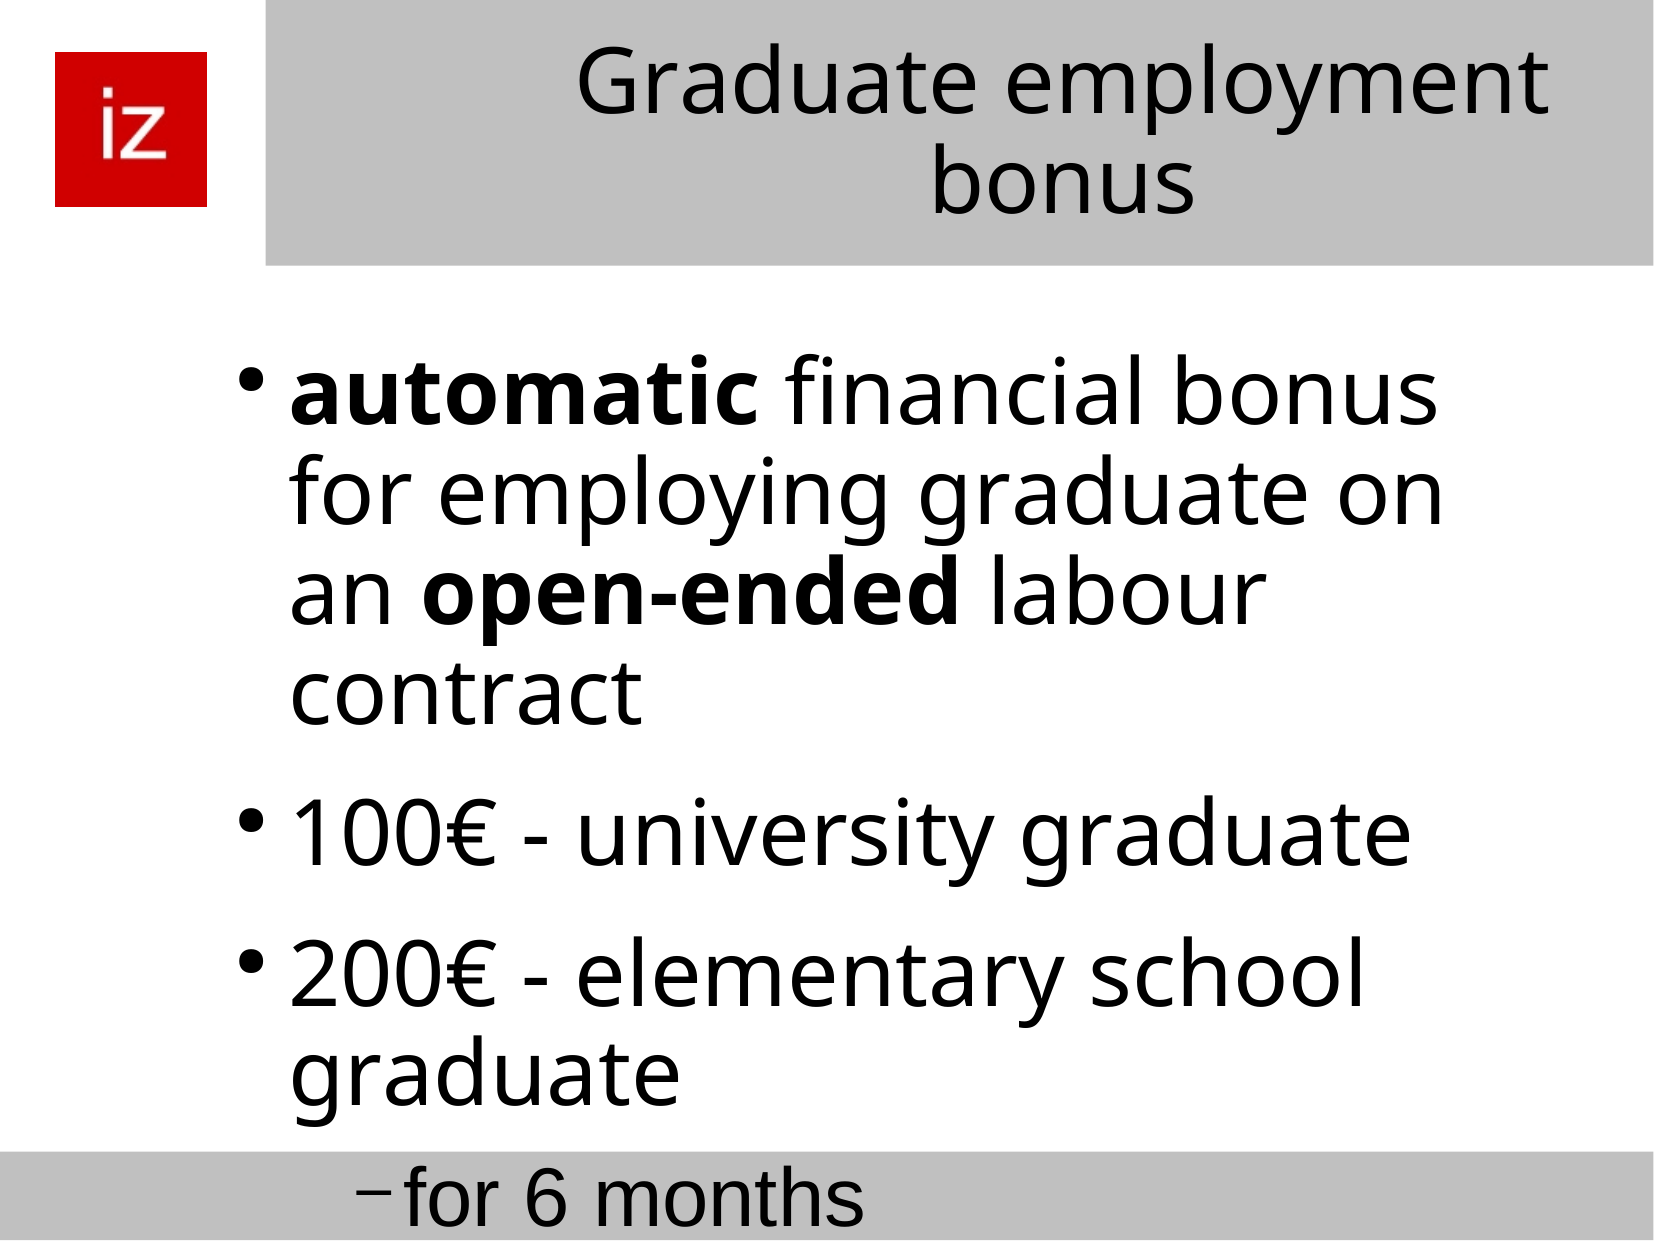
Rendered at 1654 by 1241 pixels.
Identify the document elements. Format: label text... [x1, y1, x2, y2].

picture [55, 52, 207, 207]
list automatic financial bonus for employing graduate on an open-ended labour contract 100€ - university graduate 200€ - elementary school graduate for 6 months [121, 344, 1533, 1126]
title Graduate employment bonus [561, 29, 1565, 237]
